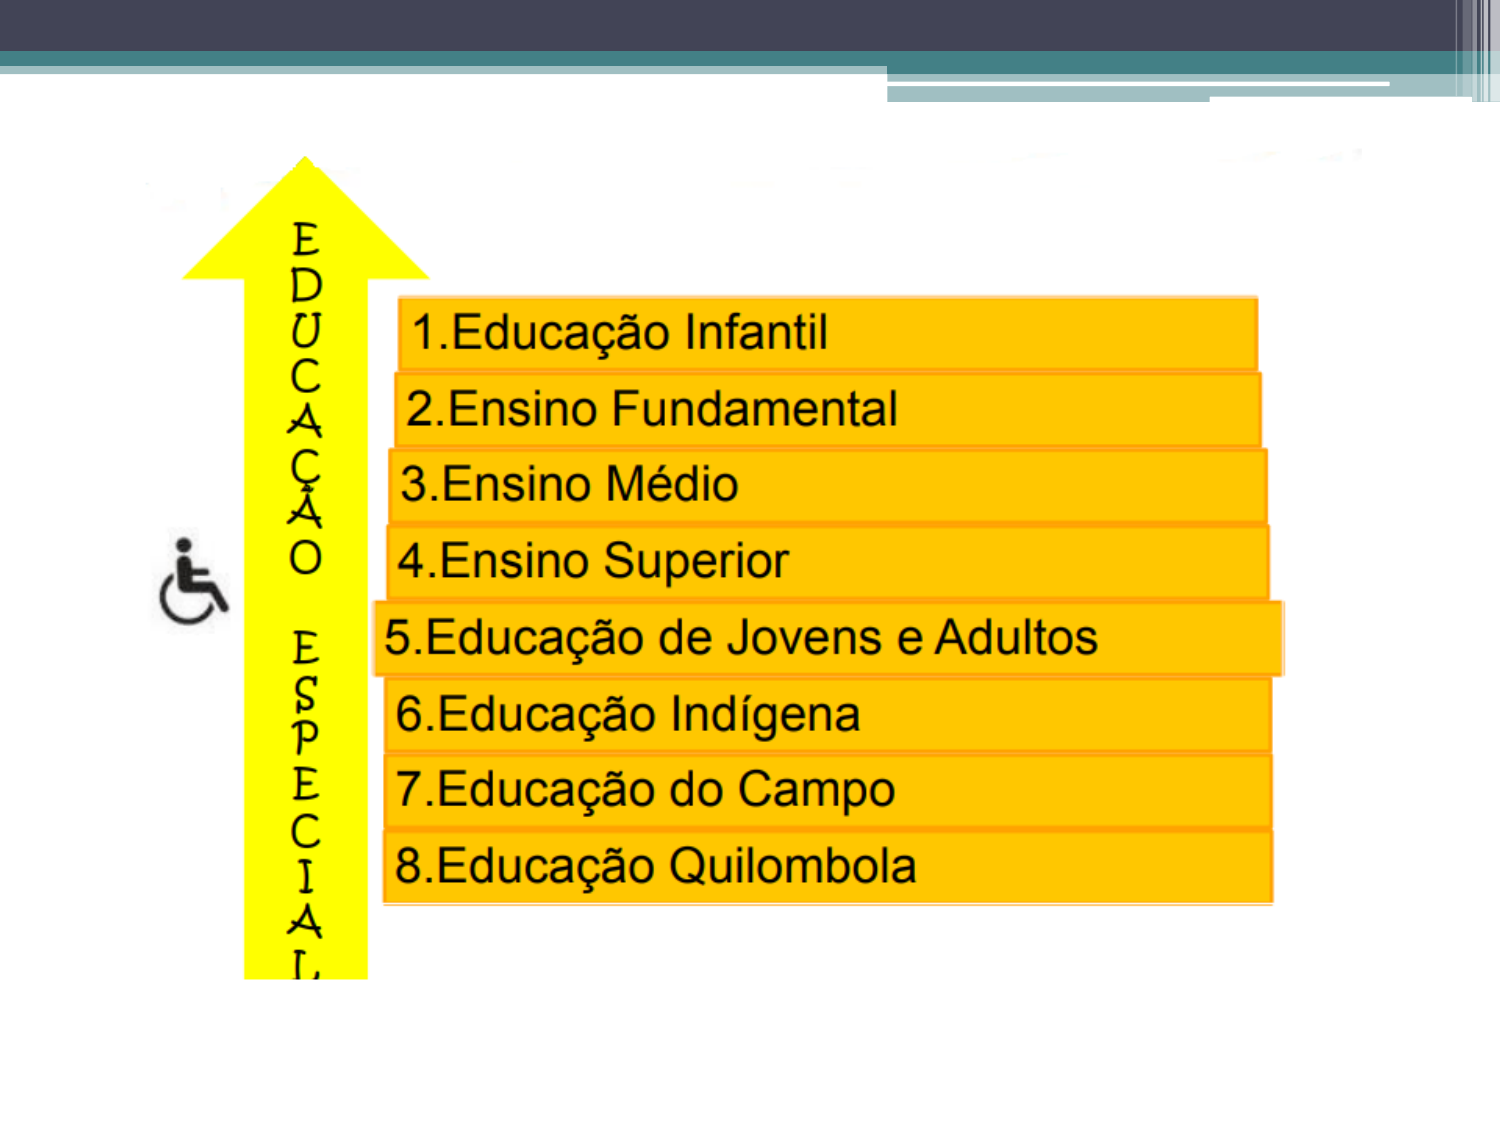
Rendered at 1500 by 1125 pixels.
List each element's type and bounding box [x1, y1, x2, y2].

picture [143, 141, 1362, 986]
